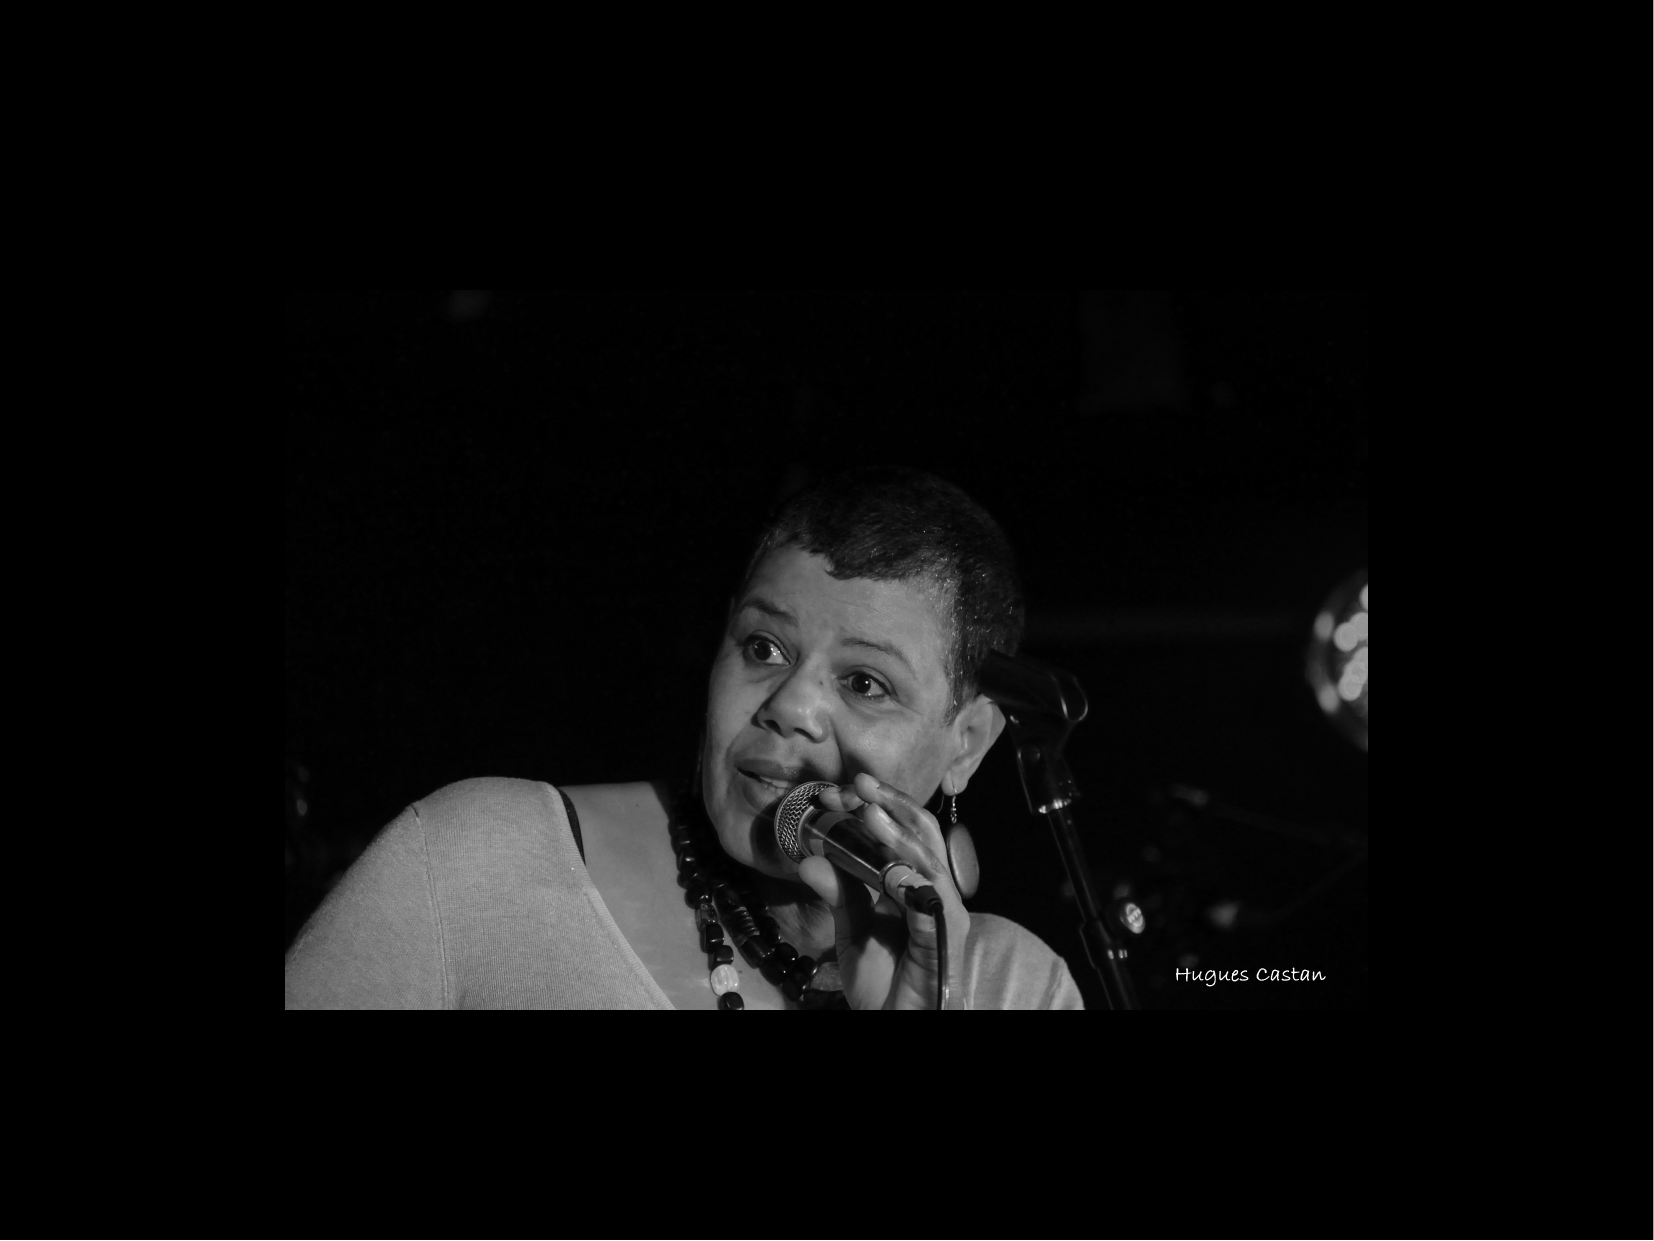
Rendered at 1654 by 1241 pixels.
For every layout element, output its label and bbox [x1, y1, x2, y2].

picture [285, 290, 1368, 1010]
